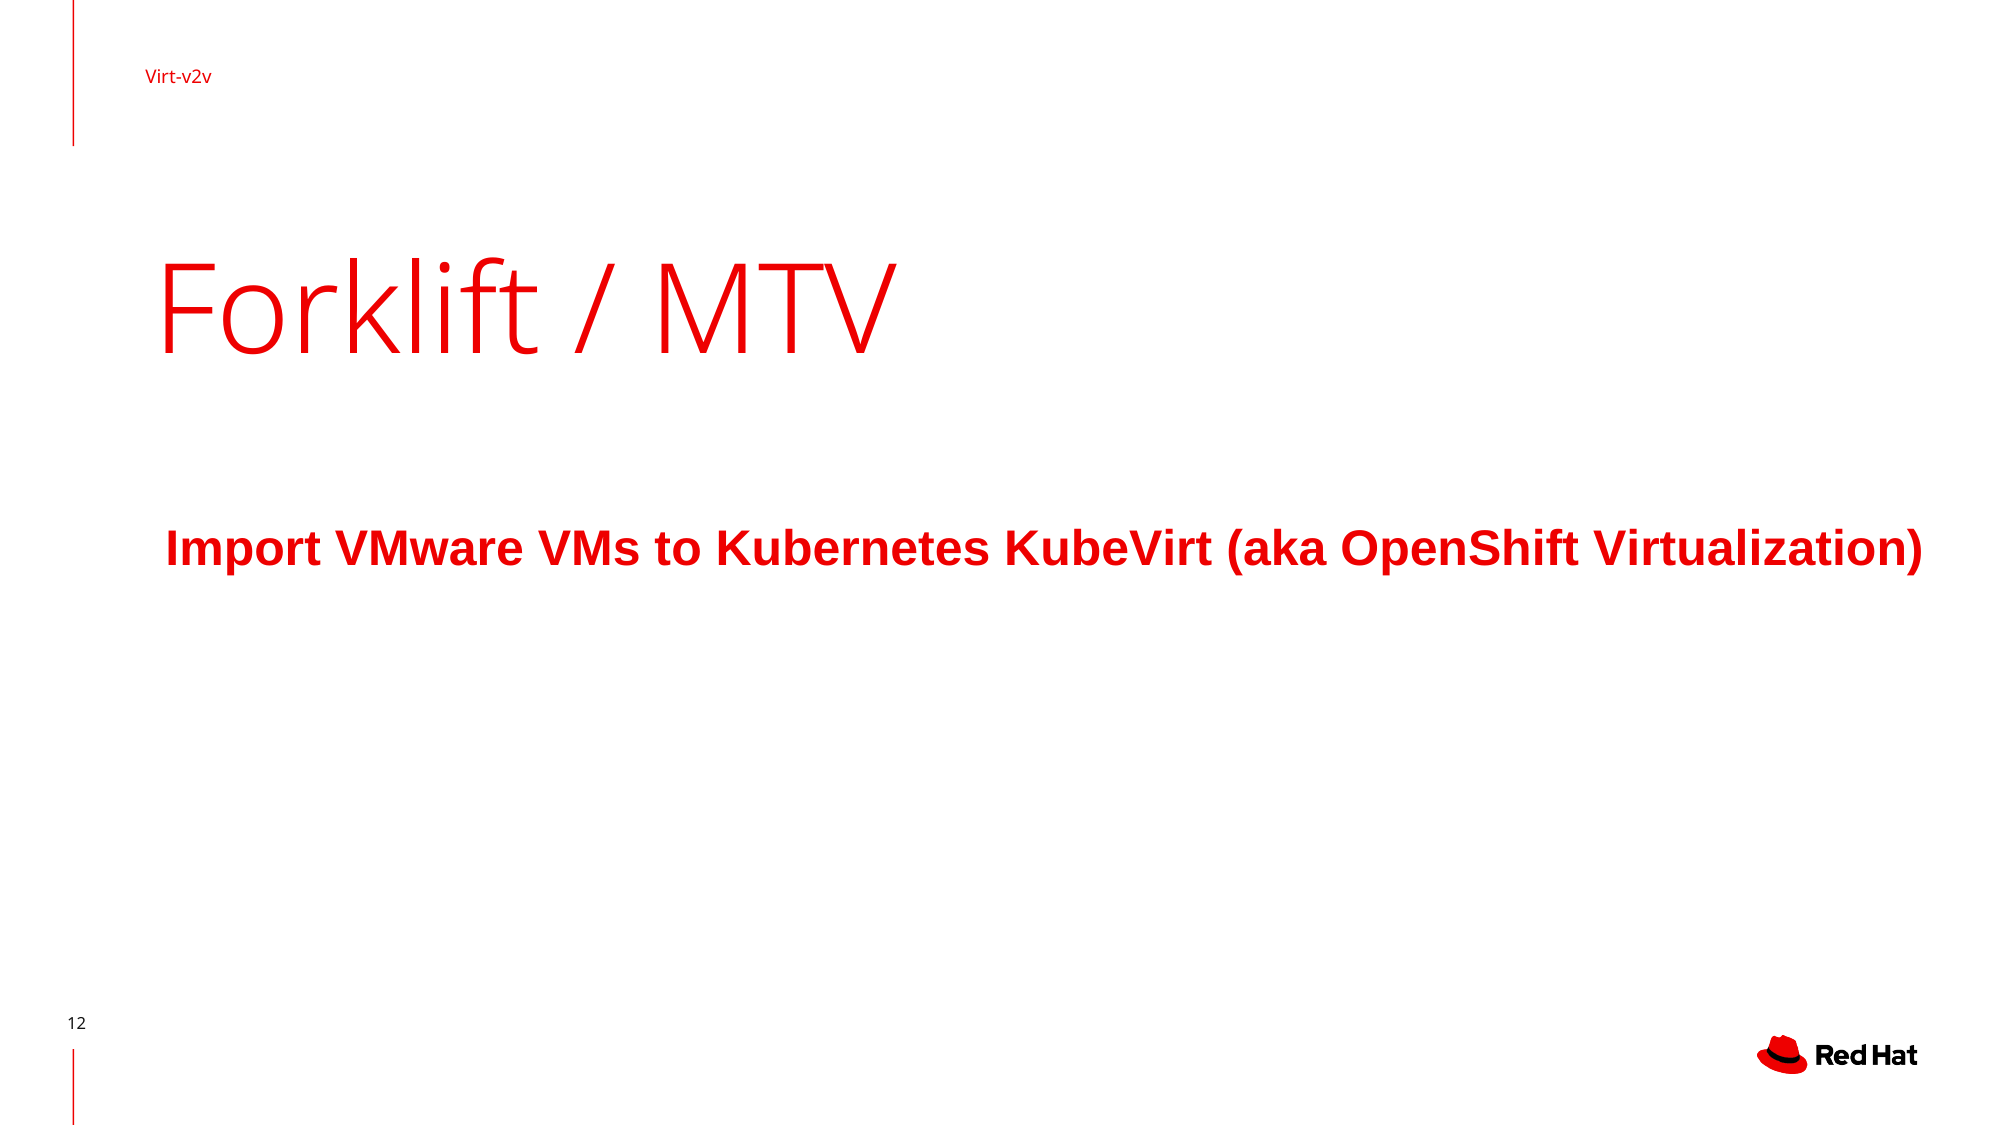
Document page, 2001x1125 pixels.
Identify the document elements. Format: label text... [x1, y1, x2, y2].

text_box Import VMware VMs to Kubernetes KubeVirt (aka OpenShift Virtualization) [150, 507, 1965, 1011]
title Forklift / MTV [81, 213, 1236, 427]
picture [1757, 1035, 1918, 1074]
text_box Virt-v2v [73, 9, 918, 144]
